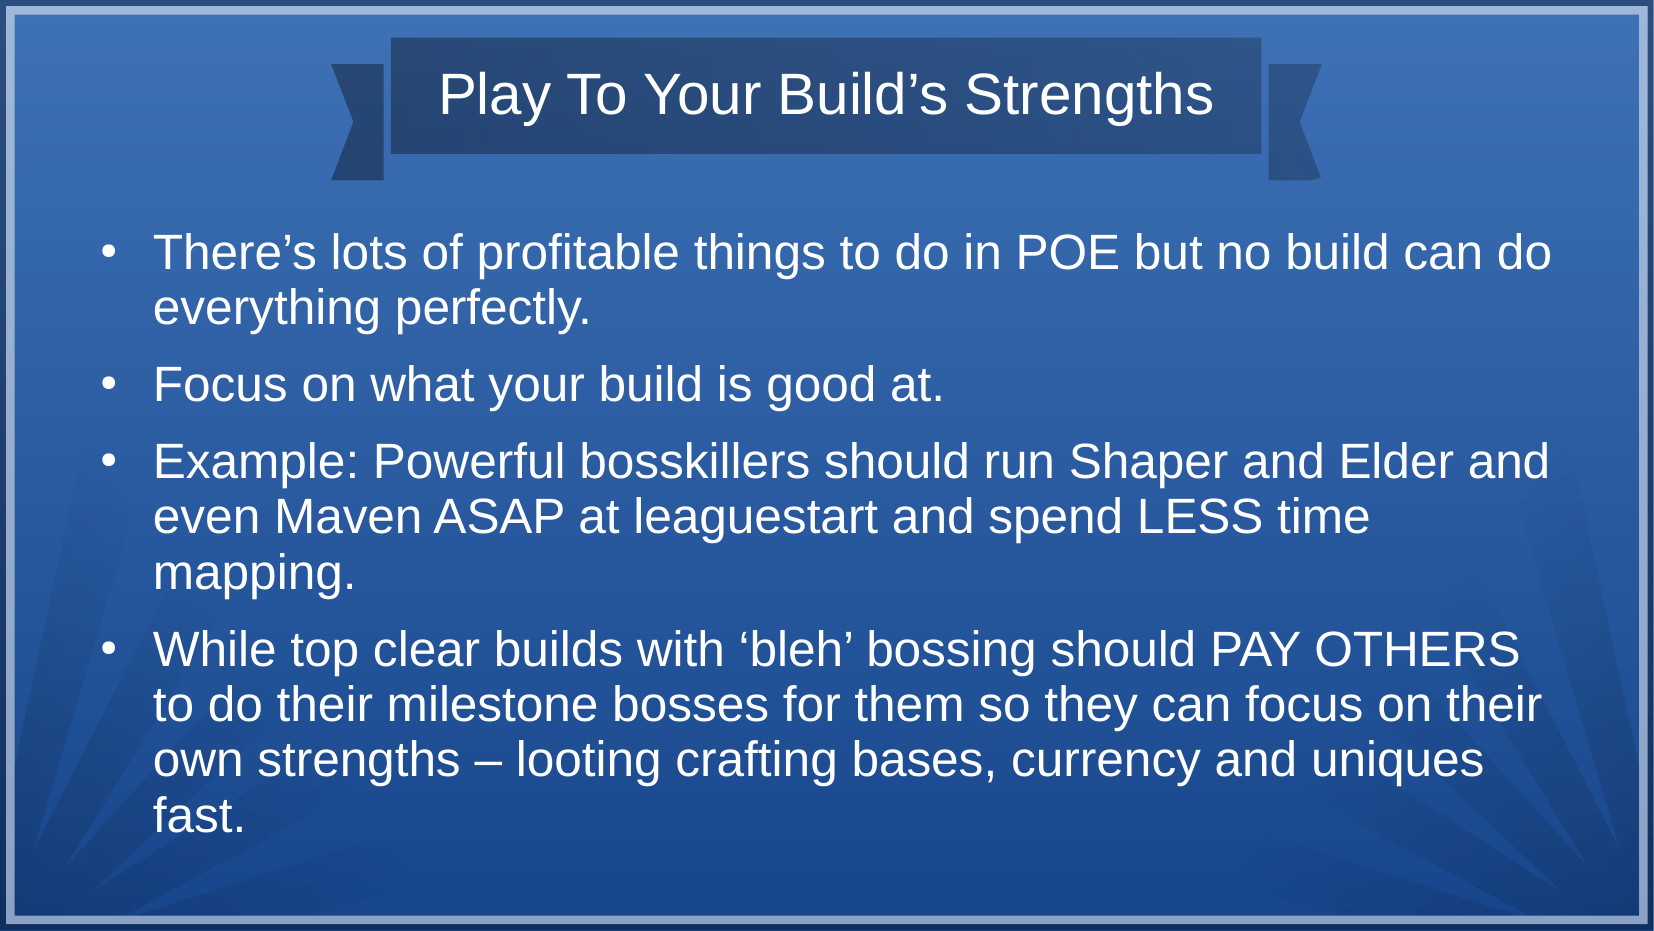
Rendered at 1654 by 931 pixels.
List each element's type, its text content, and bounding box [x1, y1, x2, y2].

list There’s lots of profitable things to do in POE but no build can do everything perfectly. Focus on what your build is good at. Example: Powerful bosskillers should run Shaper and Elder and even Maven ASAP at leaguestart and spend LESS time mapping. While top clear builds with ‘bleh’ bossing should PAY OTHERS to do their milestone bosses for them so they can focus on their own strengths – looting crafting bases, currency and uniques fast. [82, 224, 1571, 848]
title Play To Your Build’s Strengths [88, 17, 1565, 172]
